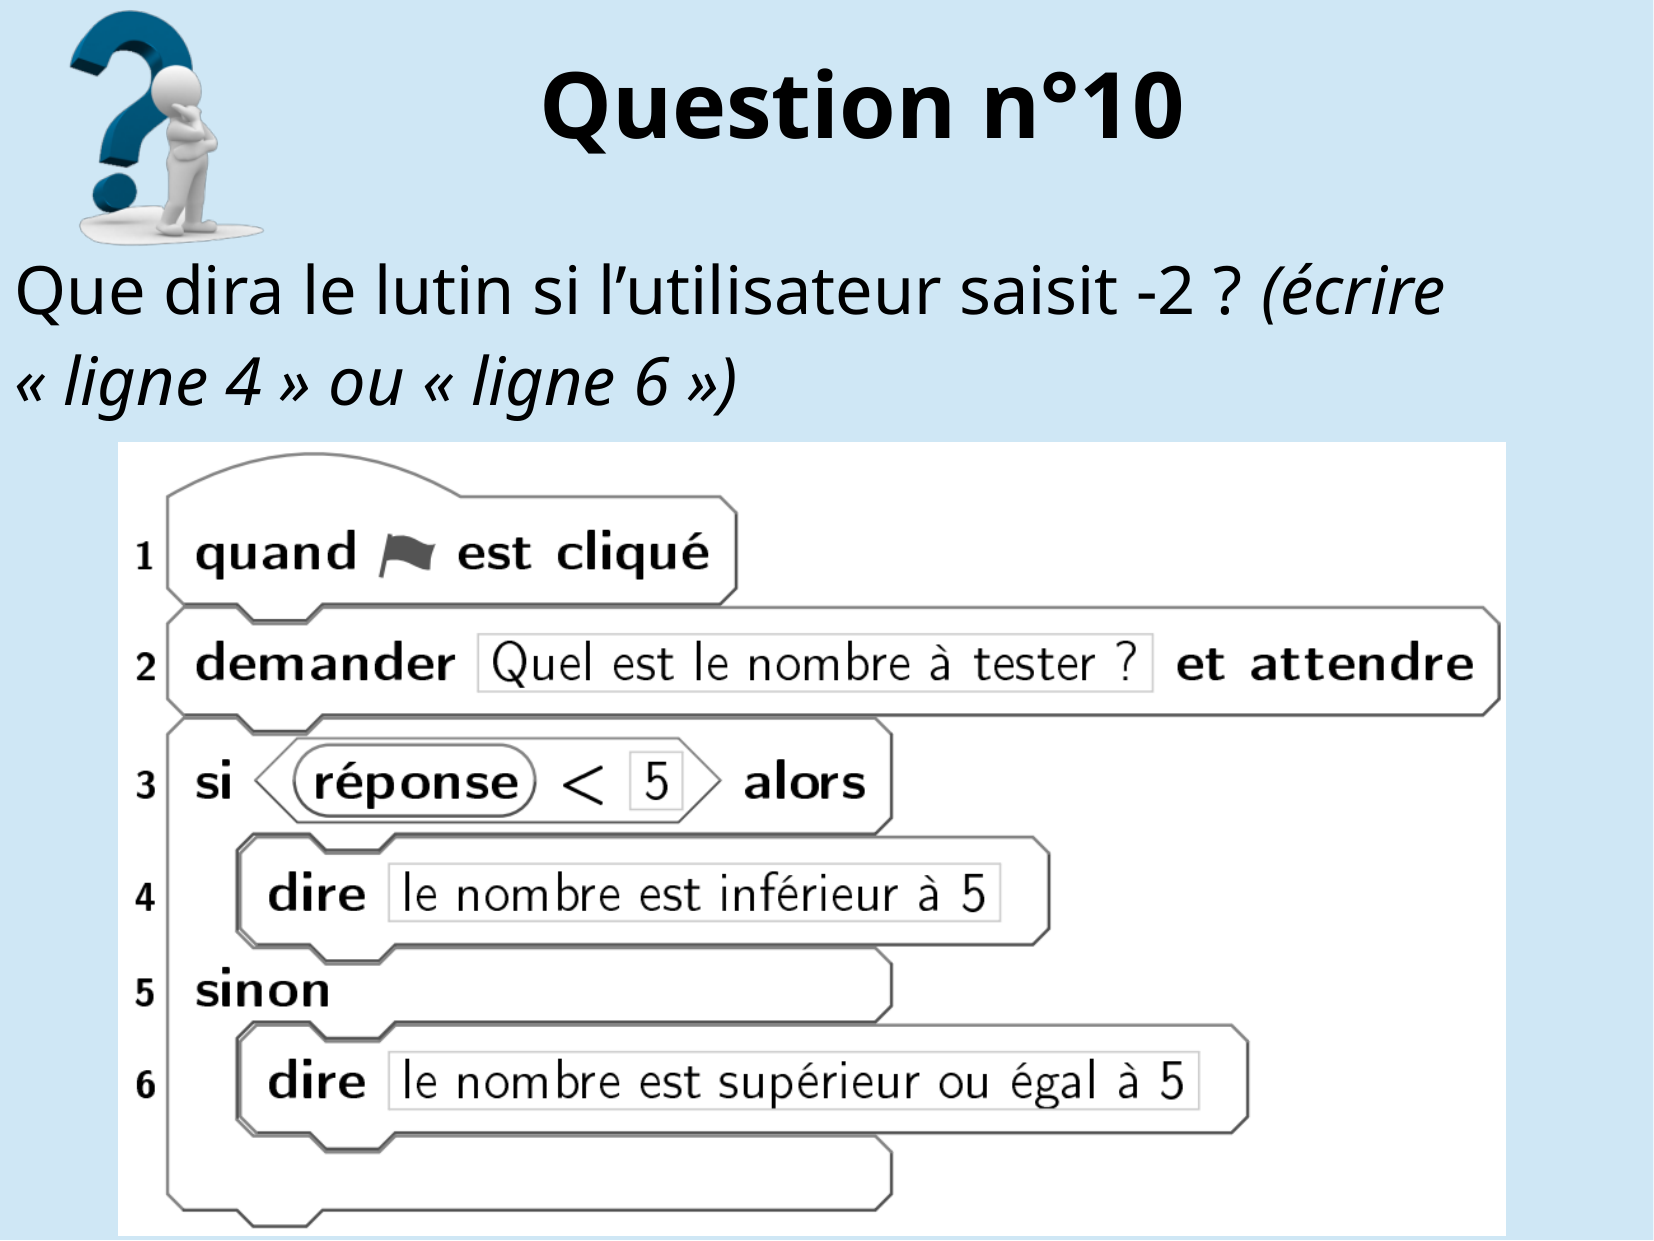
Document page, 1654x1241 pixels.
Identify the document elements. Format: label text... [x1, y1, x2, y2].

text_box Que dira le lutin si l’utilisateur saisit -2 ? (écrire « ligne 4 » ou « ligne 6 ») [0, 236, 1595, 438]
picture [59, 0, 266, 236]
title Question n°10 [266, 0, 1607, 208]
picture [118, 442, 1506, 1236]
